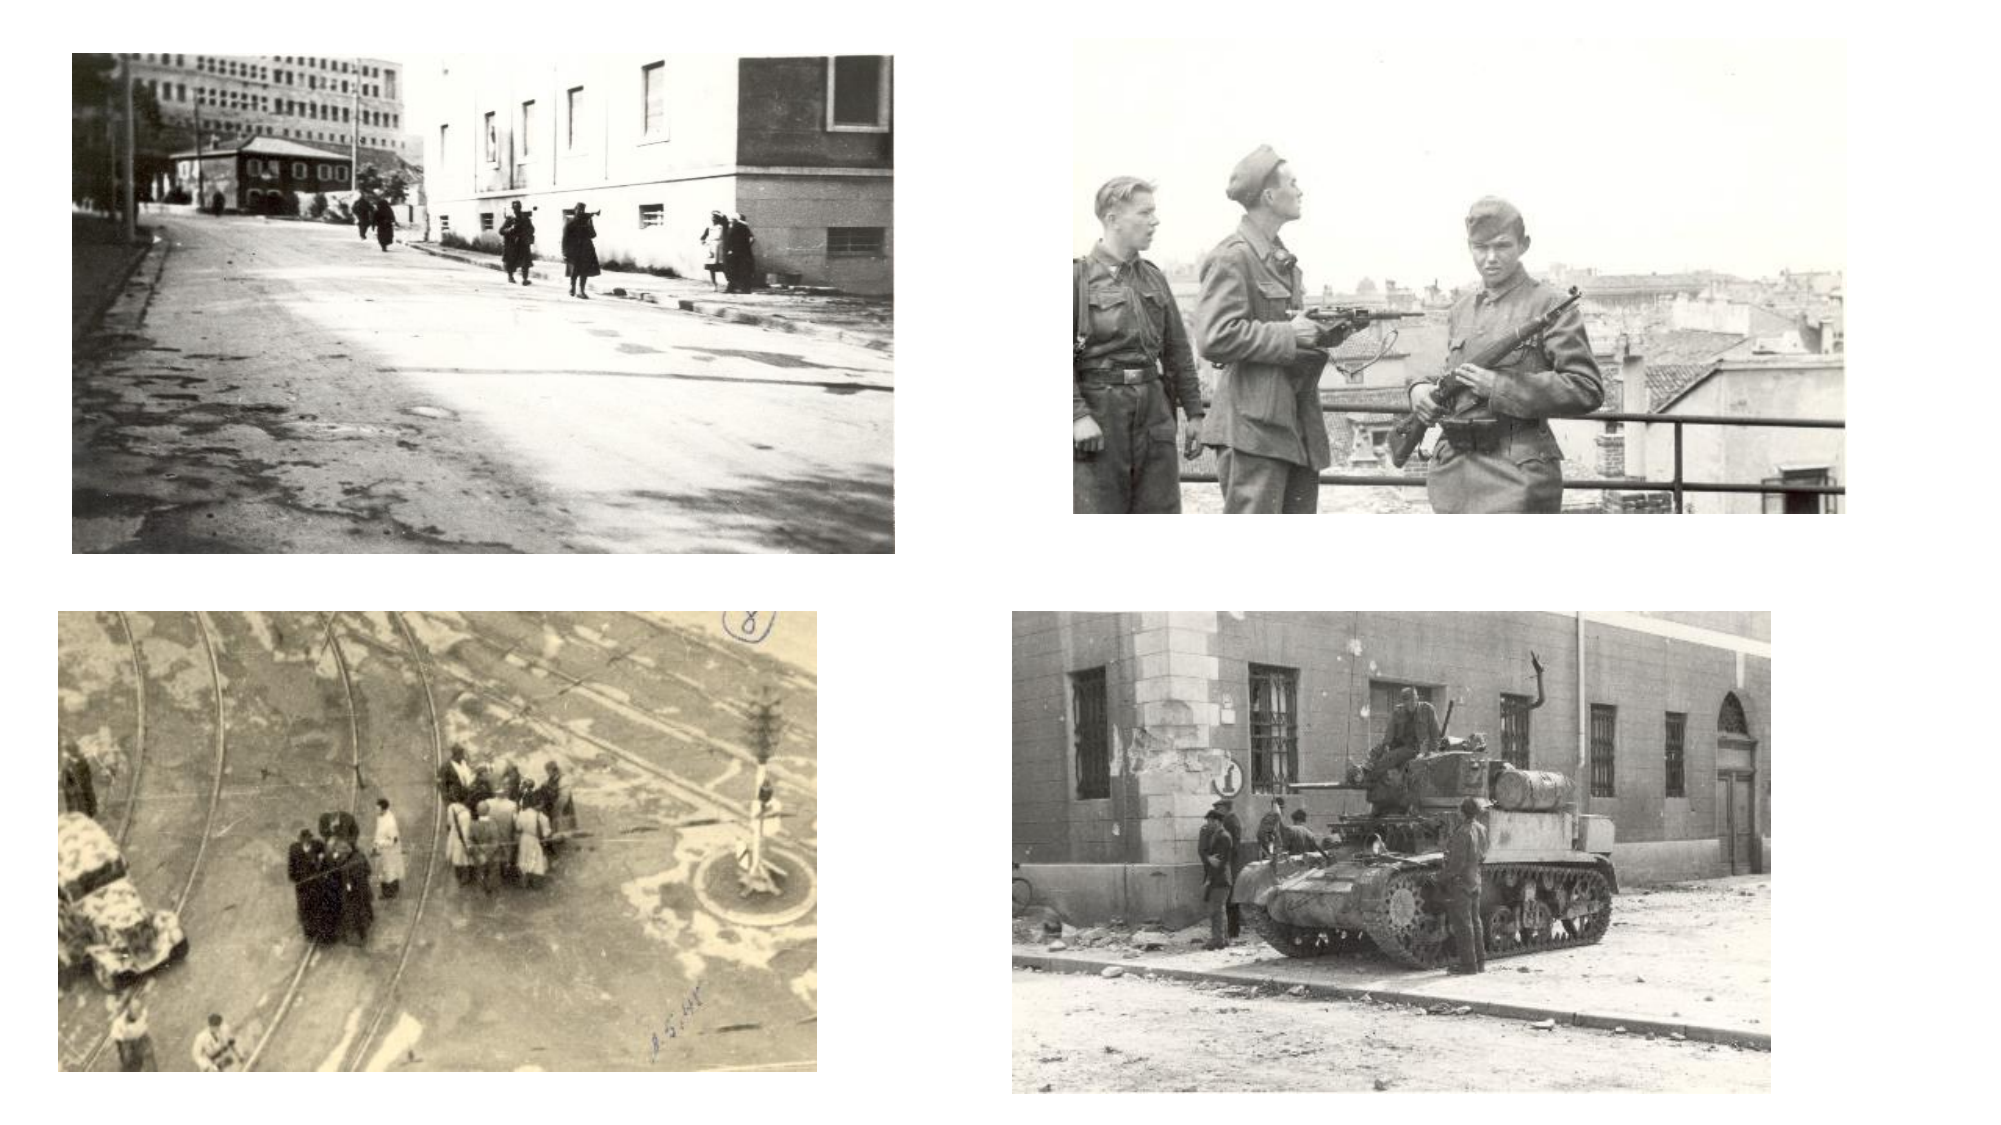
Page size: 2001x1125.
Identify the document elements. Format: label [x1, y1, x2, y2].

picture [1012, 611, 1771, 1094]
picture [72, 53, 895, 554]
picture [1073, 38, 1847, 514]
picture [58, 611, 817, 1072]
